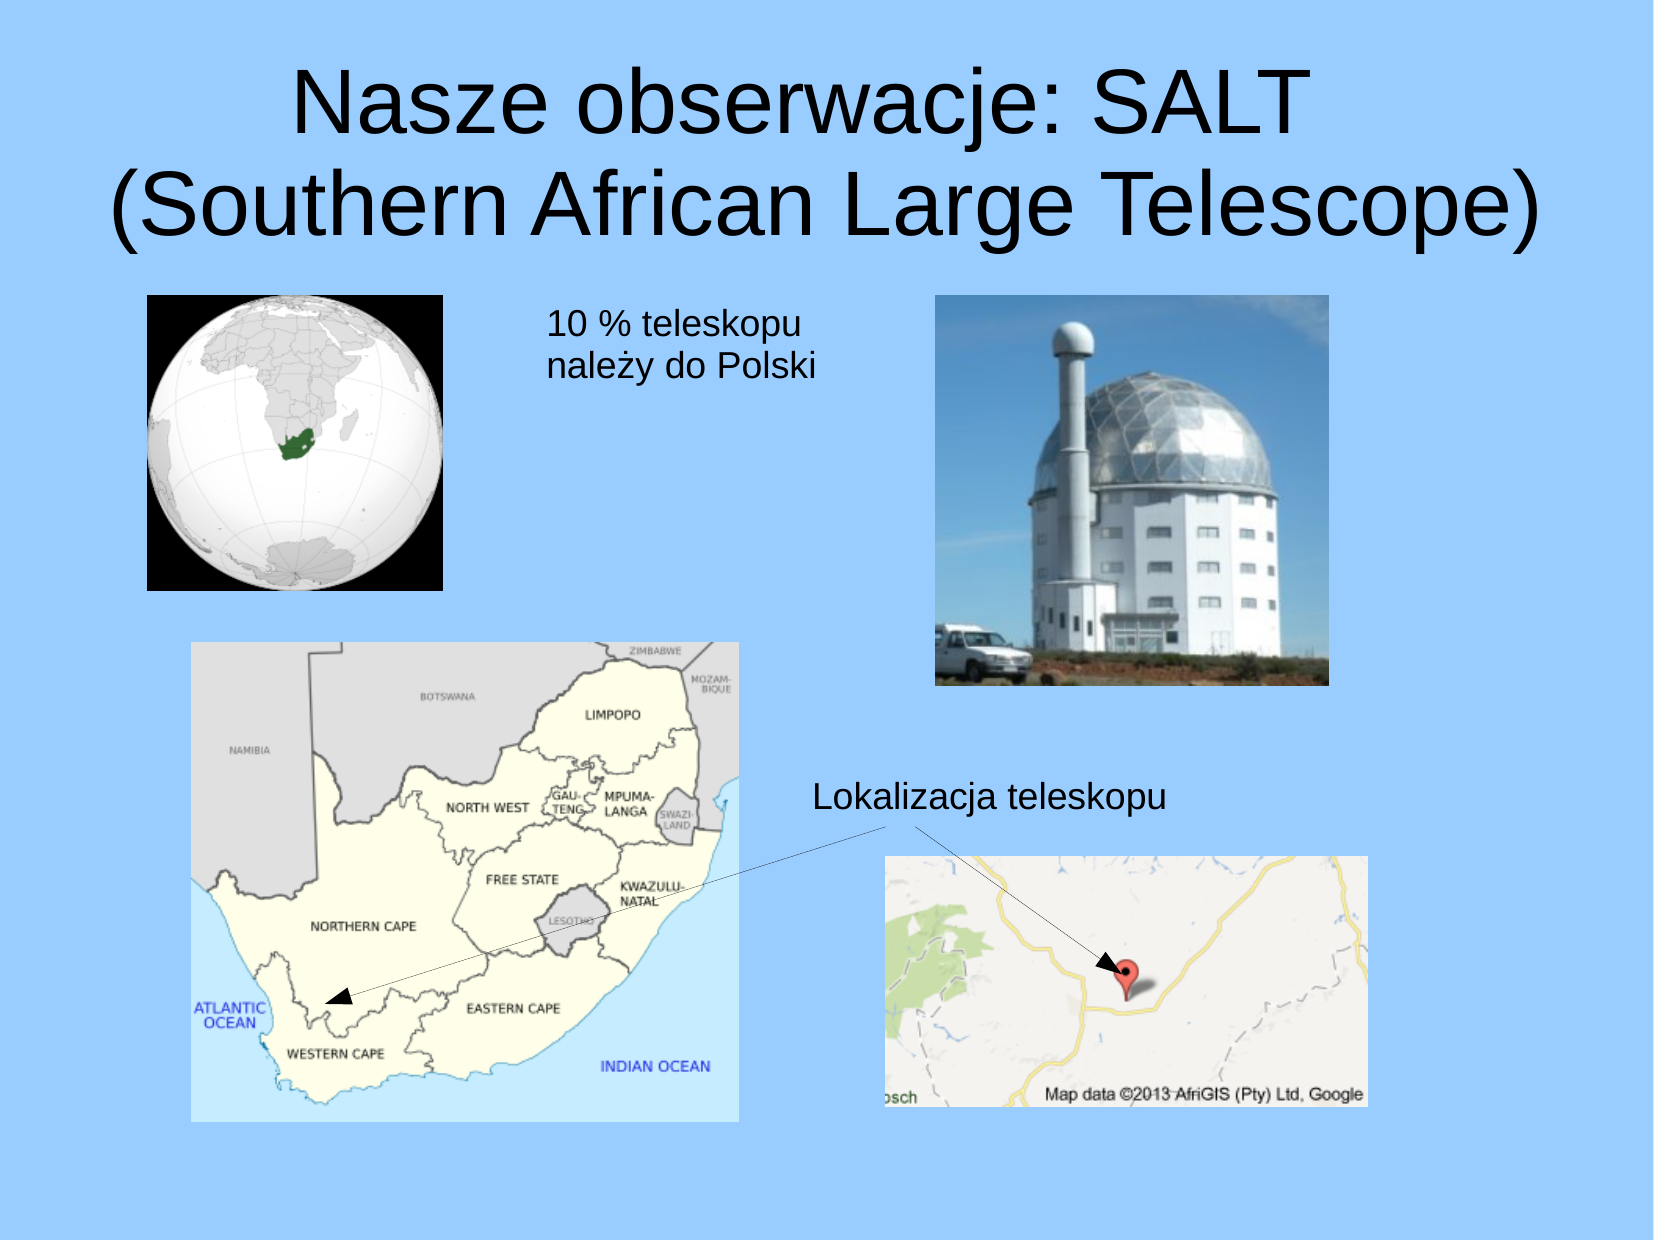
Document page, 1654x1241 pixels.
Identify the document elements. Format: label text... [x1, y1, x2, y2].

title Nasze obserwacje: SALT (Southern African Large Telescope) [82, 49, 1571, 257]
picture [935, 295, 1329, 686]
text_box 10 % teleskopu należy do Polski [531, 295, 857, 395]
picture [191, 642, 739, 1123]
text_box Lokalizacja teleskopu [797, 767, 1388, 825]
picture [885, 856, 1368, 1107]
picture [147, 295, 443, 591]
